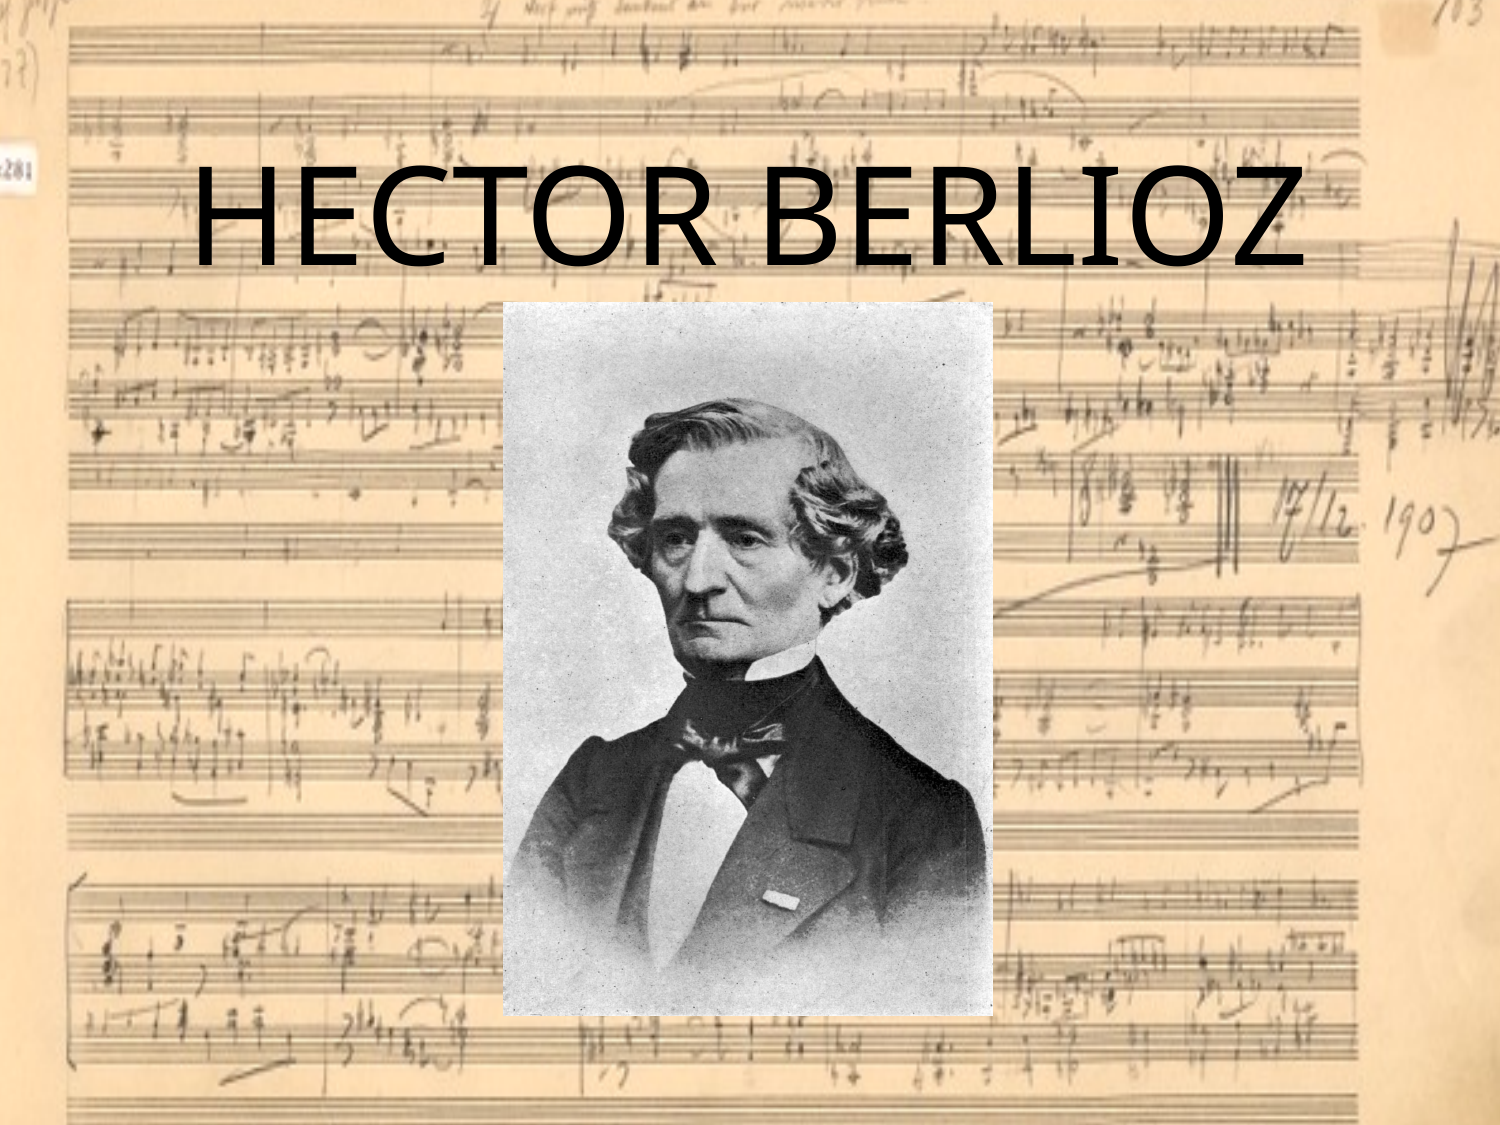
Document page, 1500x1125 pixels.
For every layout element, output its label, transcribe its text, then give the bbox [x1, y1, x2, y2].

title HECTOR BERLIOZ [110, 90, 1386, 332]
picture [0, 0, 1500, 1125]
